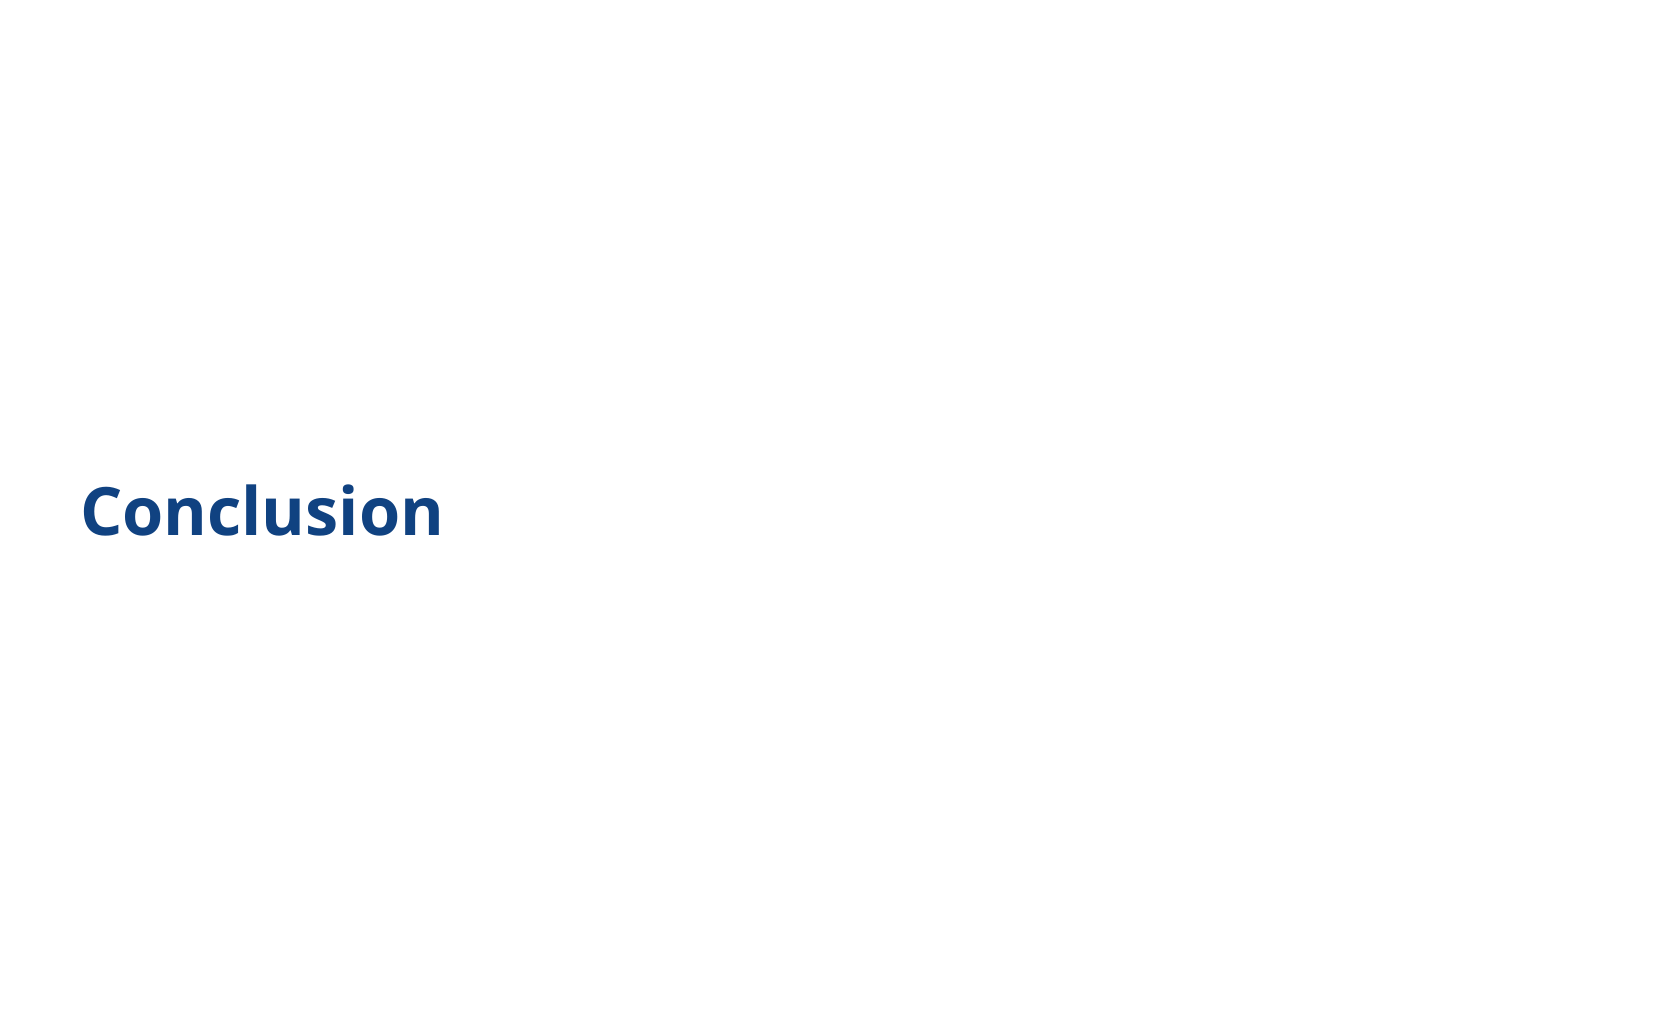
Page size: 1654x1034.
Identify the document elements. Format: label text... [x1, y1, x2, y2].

title Conclusion [80, 434, 1548, 585]
